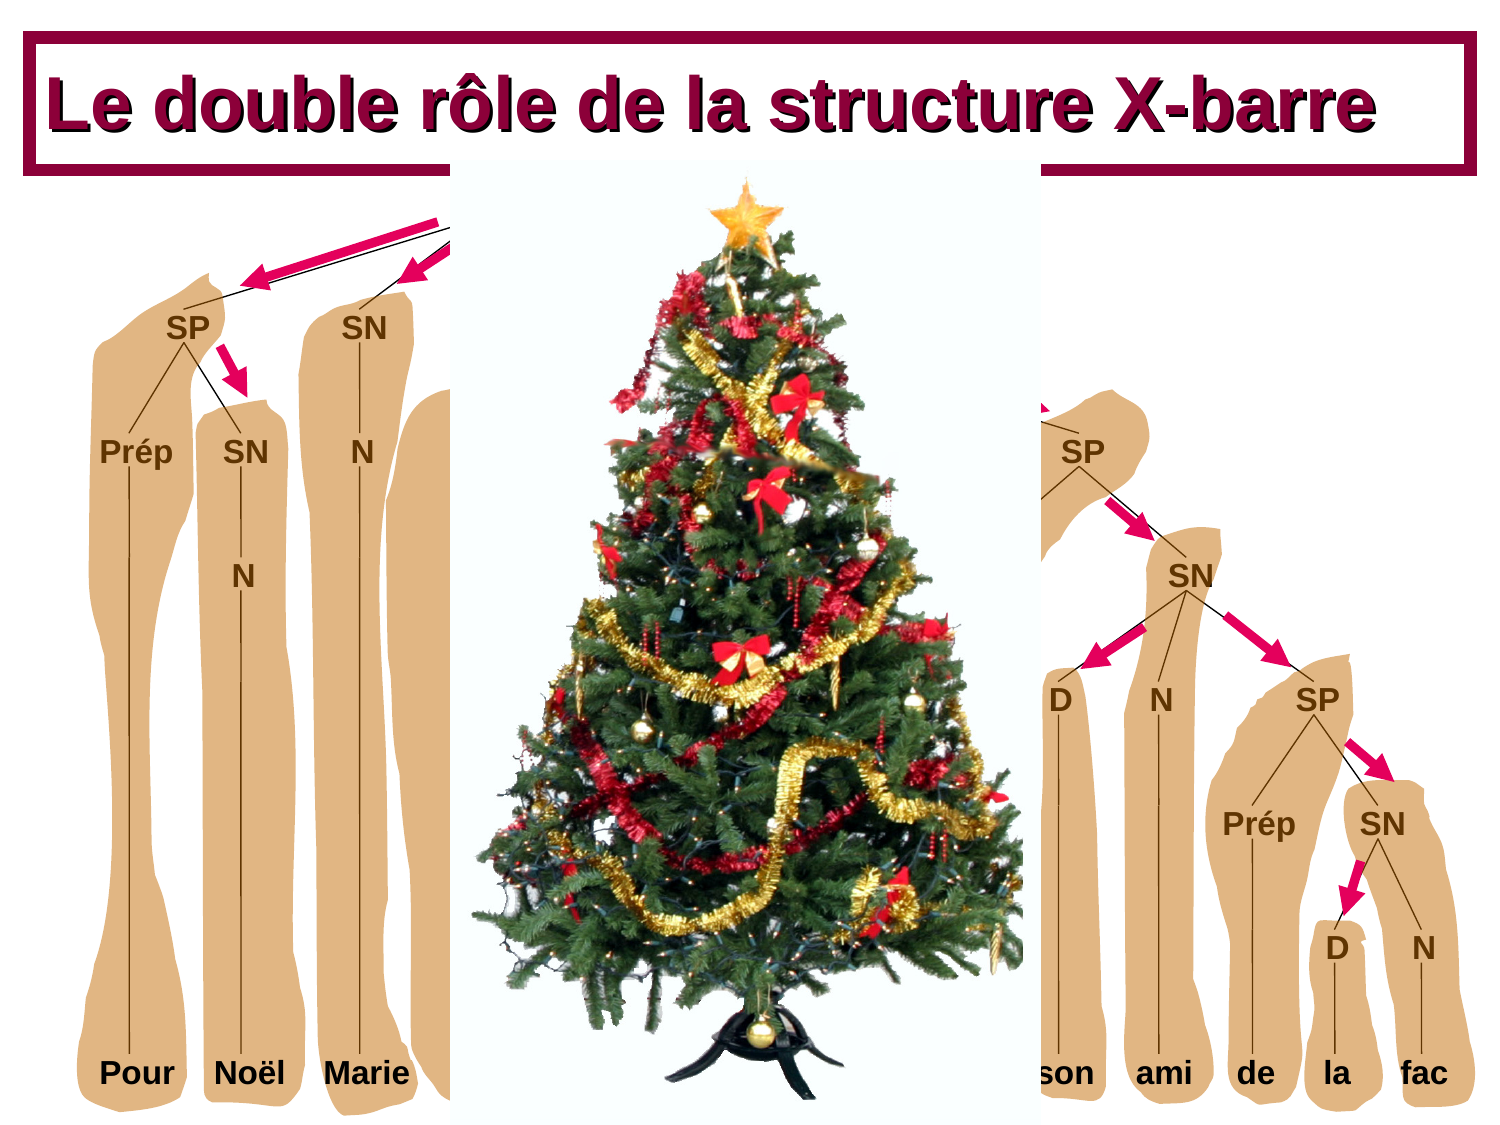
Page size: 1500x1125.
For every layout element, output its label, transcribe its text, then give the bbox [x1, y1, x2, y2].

text_box [1343, 779, 1476, 1108]
text_box fac [1400, 1054, 1449, 1092]
text_box [327, 1060, 419, 1116]
text_box [1041, 389, 1150, 563]
text_box [1041, 667, 1107, 1101]
text_box de [1236, 1054, 1276, 1092]
picture [450, 160, 1041, 1125]
text_box ami [1135, 1054, 1194, 1092]
text_box SN [1207, 579, 1215, 595]
title Le double rôle de la structure X-barre [29, 37, 1471, 170]
text_box la [1323, 1054, 1352, 1092]
text_box [195, 399, 306, 1107]
text_box [1304, 920, 1383, 1112]
text_box Marie [323, 1054, 411, 1092]
text_box [1205, 653, 1354, 1105]
text_box son [1041, 1054, 1095, 1092]
text_box [1124, 527, 1222, 1104]
text_box [298, 291, 450, 1101]
text_box Pour [99, 1054, 176, 1092]
text_box [76, 272, 226, 1113]
text_box Noël [213, 1054, 286, 1092]
